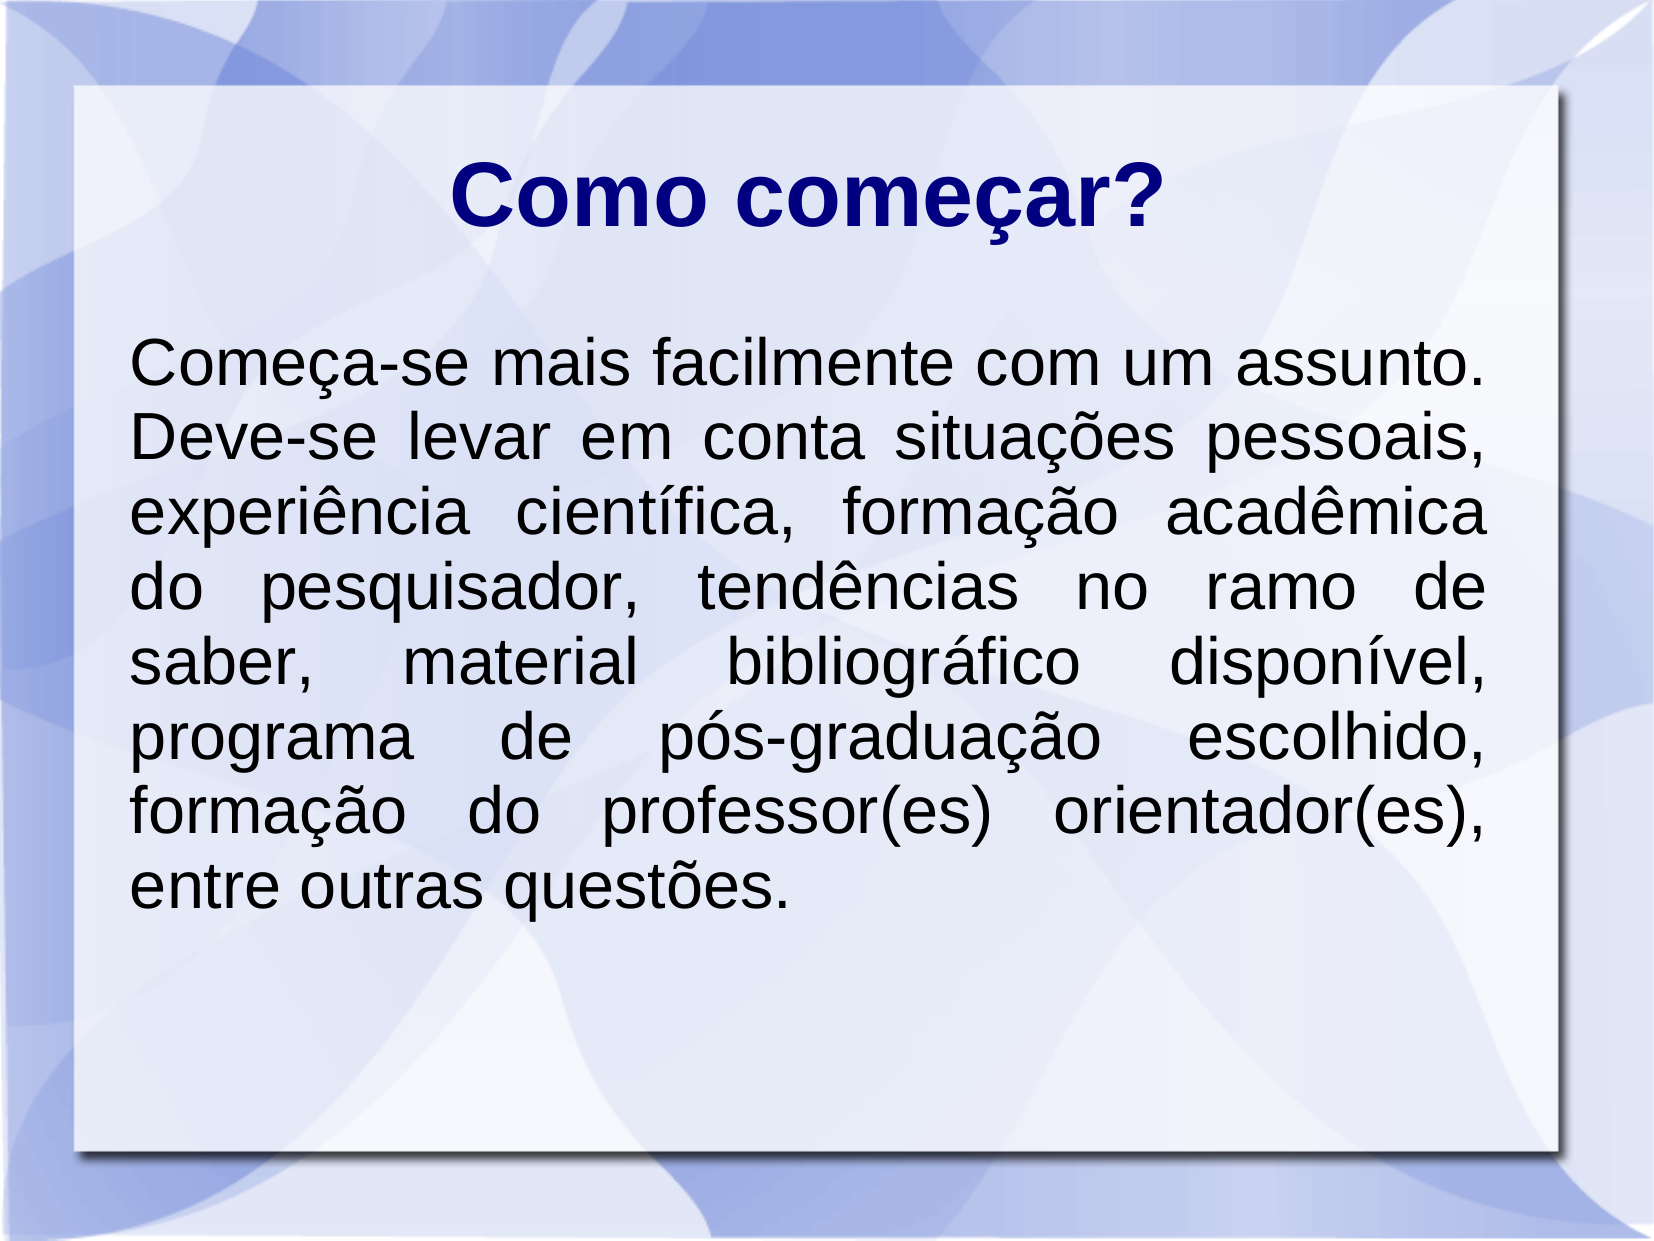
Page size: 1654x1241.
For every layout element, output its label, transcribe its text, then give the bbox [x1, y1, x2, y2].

title Como começar? [82, 90, 1536, 298]
picture [0, 0, 1654, 1241]
list Começa-se mais facilmente com um assunto. Deve-se levar em conta situações pessoais, experiência científica, formação acadêmica do pesquisador, tendências no ramo de saber, material bibliográfico disponível, programa de pós-graduação escolhido, formação do professor(es) orientador(es), entre outras questões. [129, 324, 1489, 1045]
